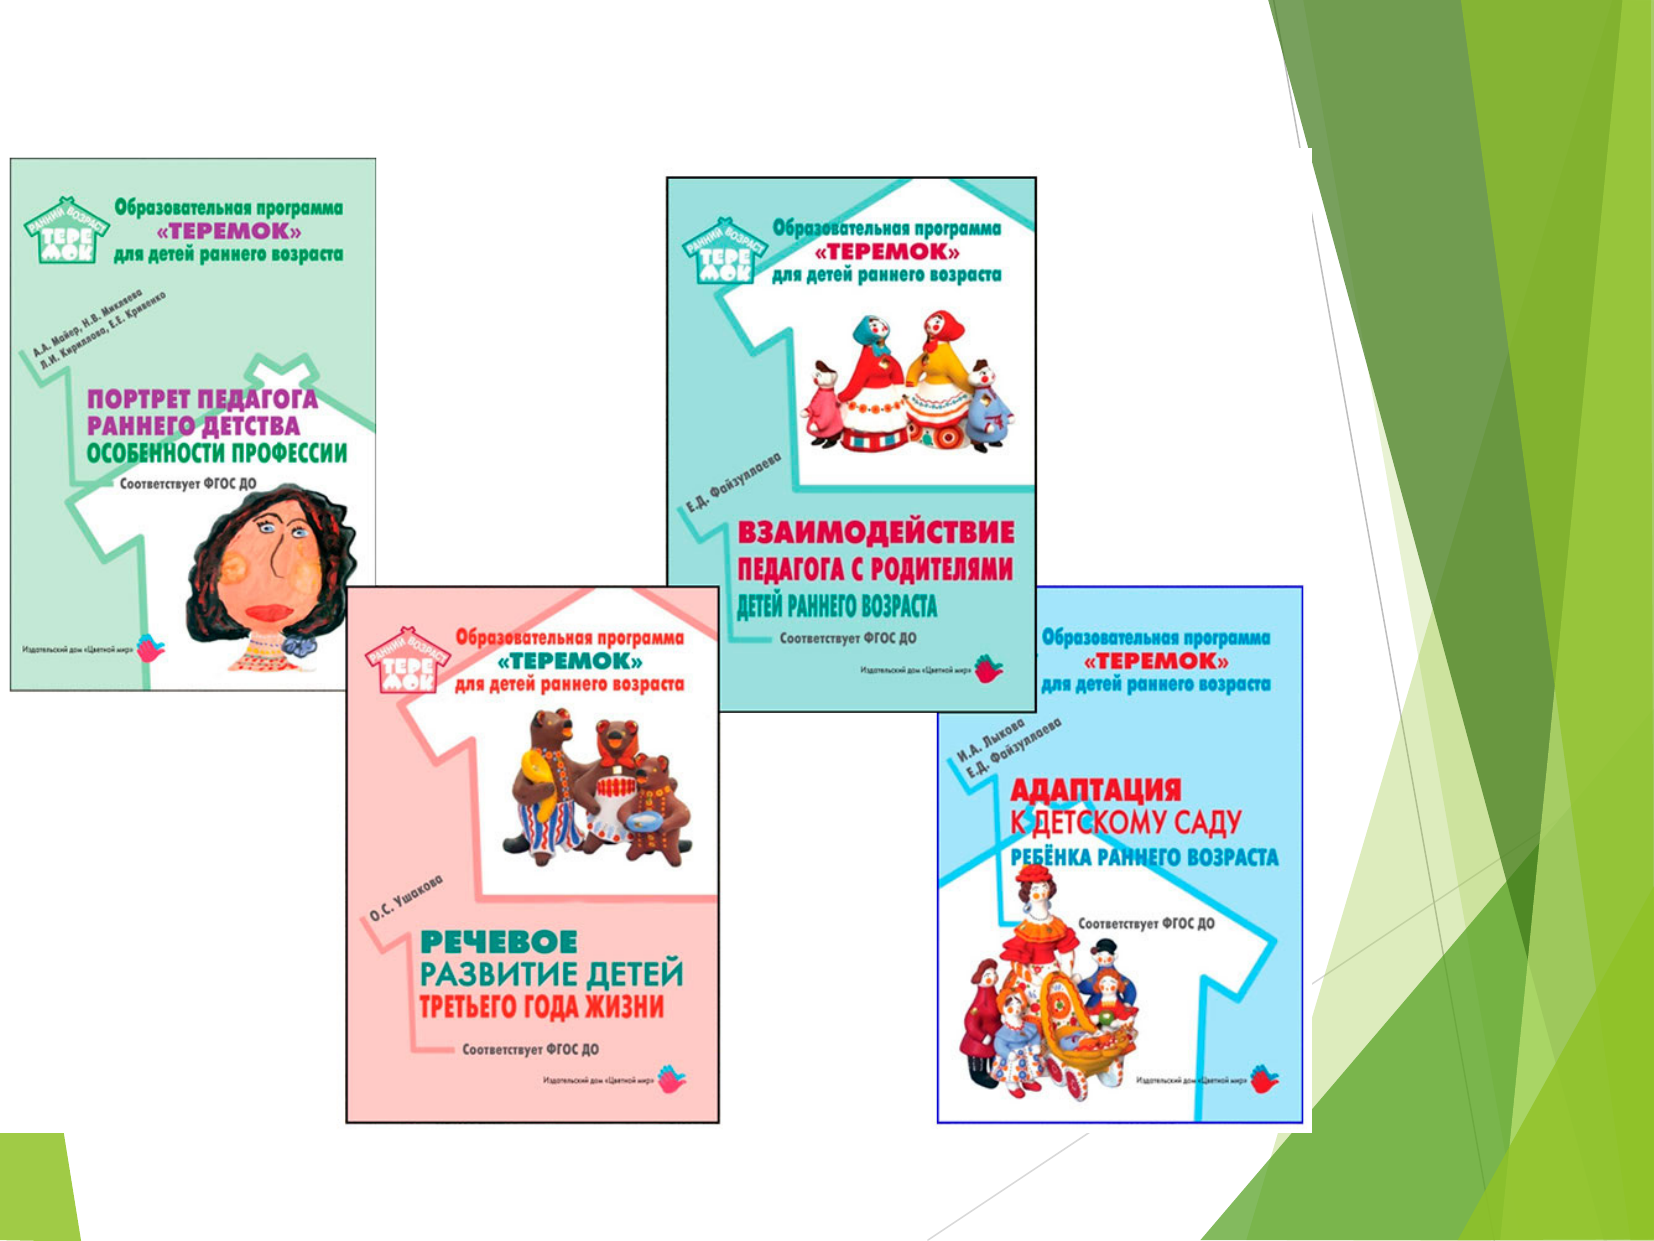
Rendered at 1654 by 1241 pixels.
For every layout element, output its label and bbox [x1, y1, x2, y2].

picture [0, 148, 1312, 1133]
